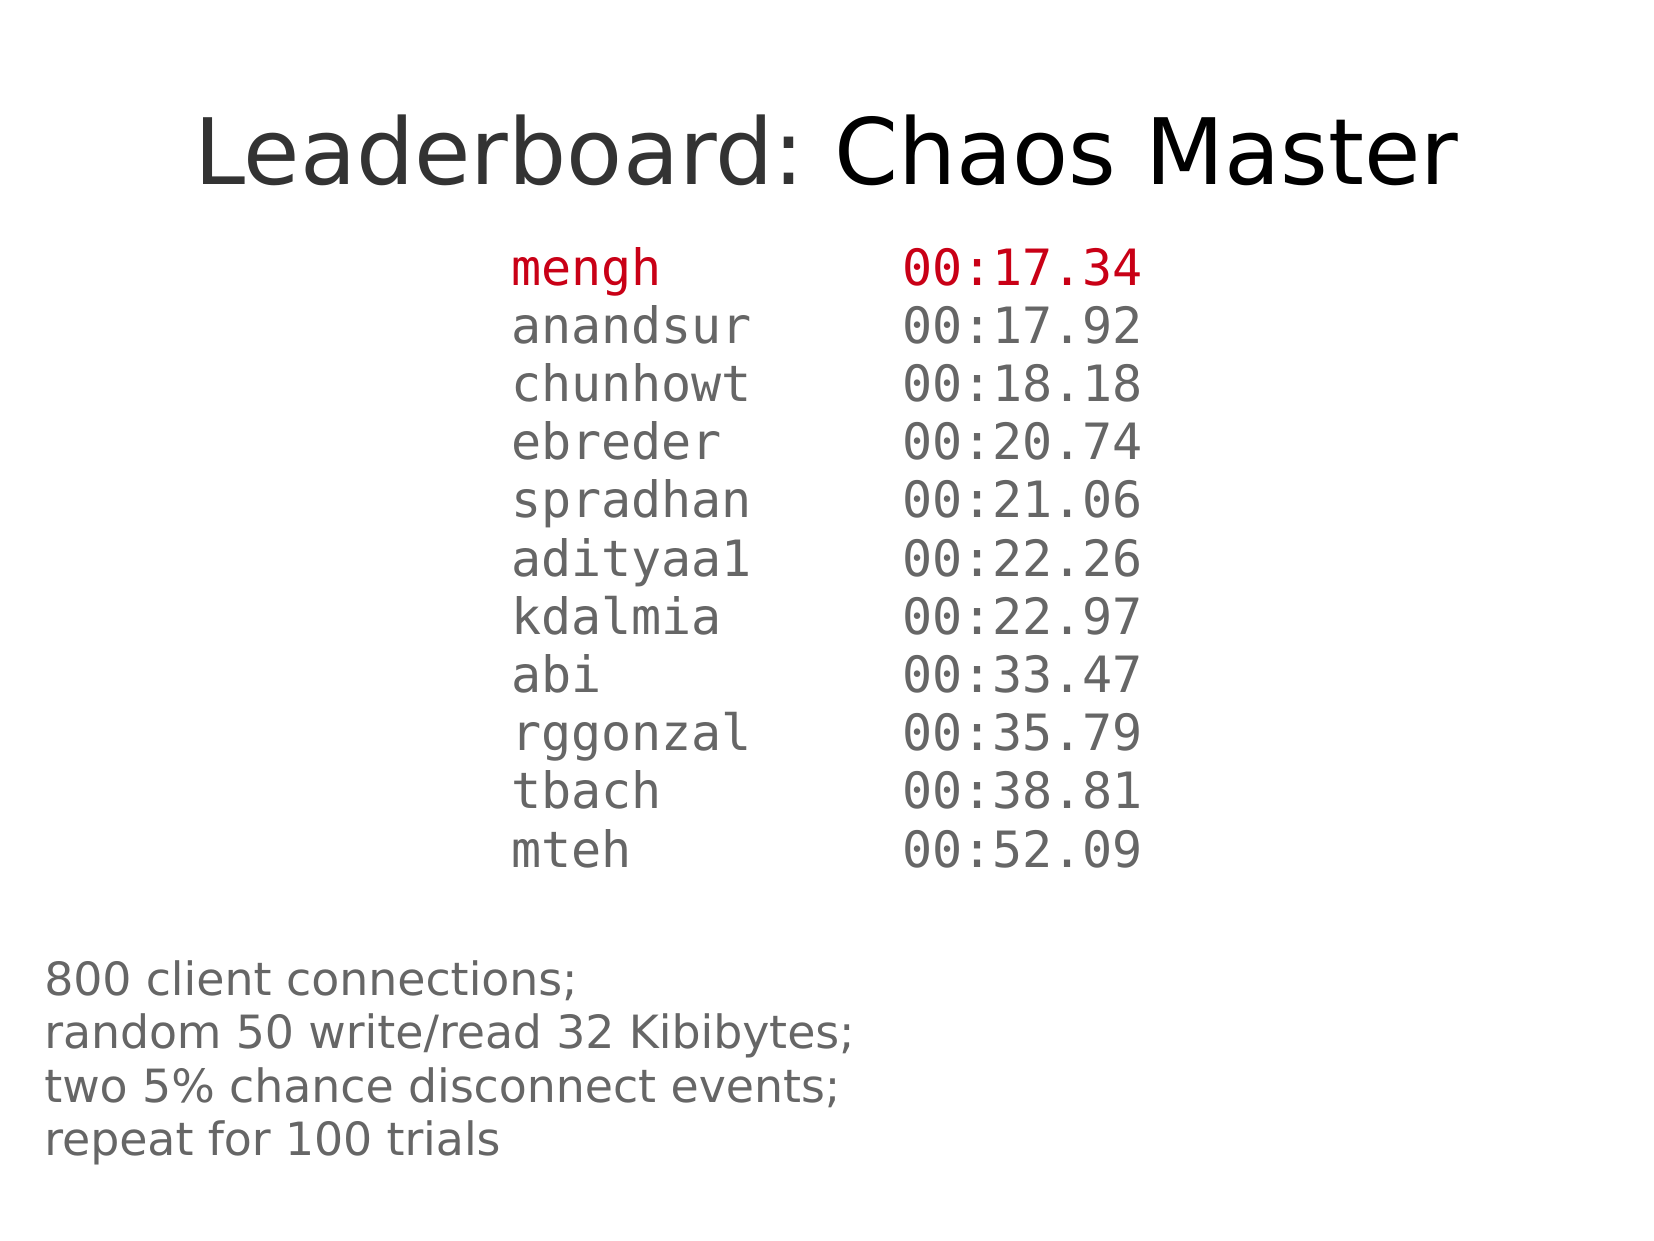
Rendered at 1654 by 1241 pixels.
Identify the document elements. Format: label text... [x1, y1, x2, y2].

subtitle mengh 00:17.34 anandsur 00:17.92 chunhowt 00:18.18 ebreder 00:20.74 spradhan 00:21.06 adityaa1 00:22.26 kdalmia 00:22.97 abi 00:33.47 rggonzal 00:35.79 tbach 00:38.81 mteh 00:52.09 [82, 238, 1571, 1112]
title Leaderboard: Chaos Master [82, 56, 1571, 238]
text_box 800 client connections; random 50 write/read 32 Kibibytes; two 5% chance disconnect events; repeat for 100 trials [29, 945, 871, 1174]
